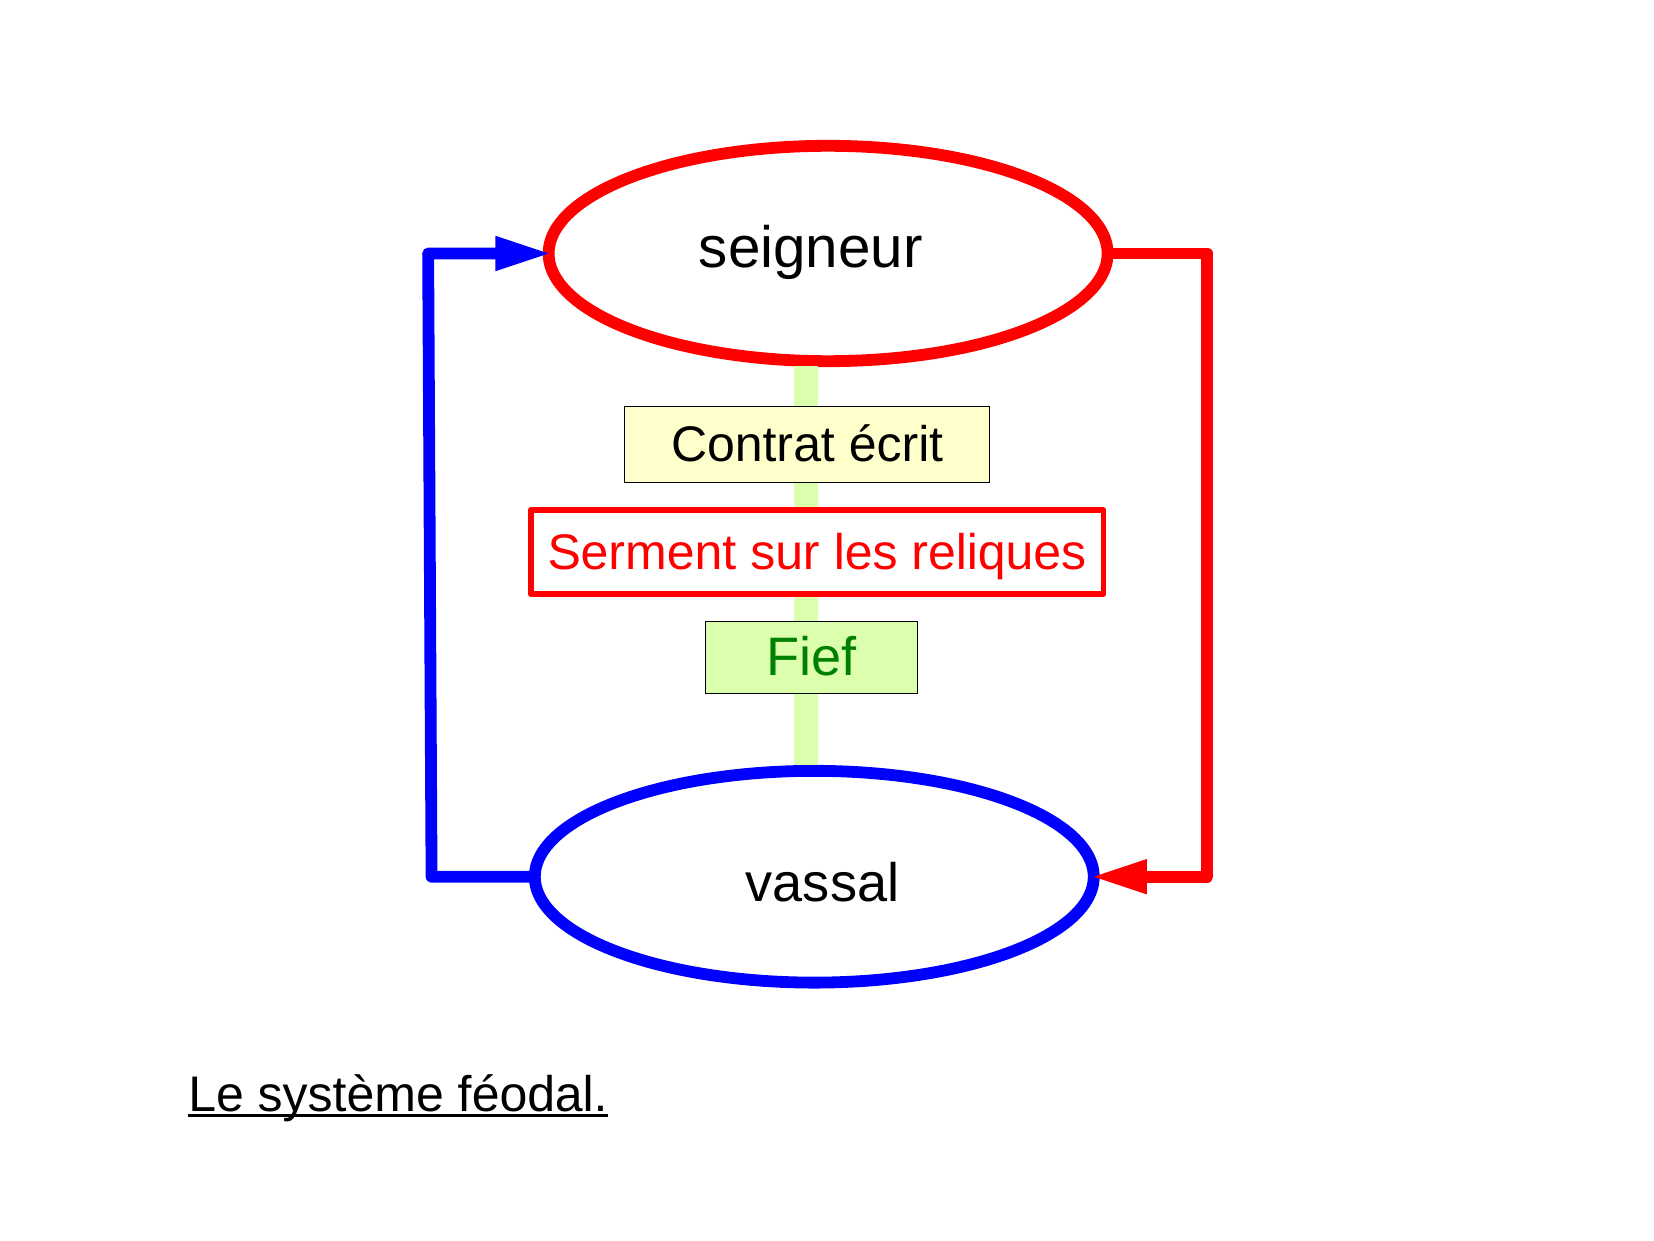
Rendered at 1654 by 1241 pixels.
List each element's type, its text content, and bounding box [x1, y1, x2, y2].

text_box Fief [705, 621, 918, 694]
text_box Serment sur les reliques [530, 510, 1104, 594]
text_box Contrat écrit [624, 406, 990, 483]
text_box Le système féodal. [173, 1059, 1108, 1130]
text_box seigneur [684, 206, 1031, 287]
text_box vassal [730, 844, 1111, 920]
